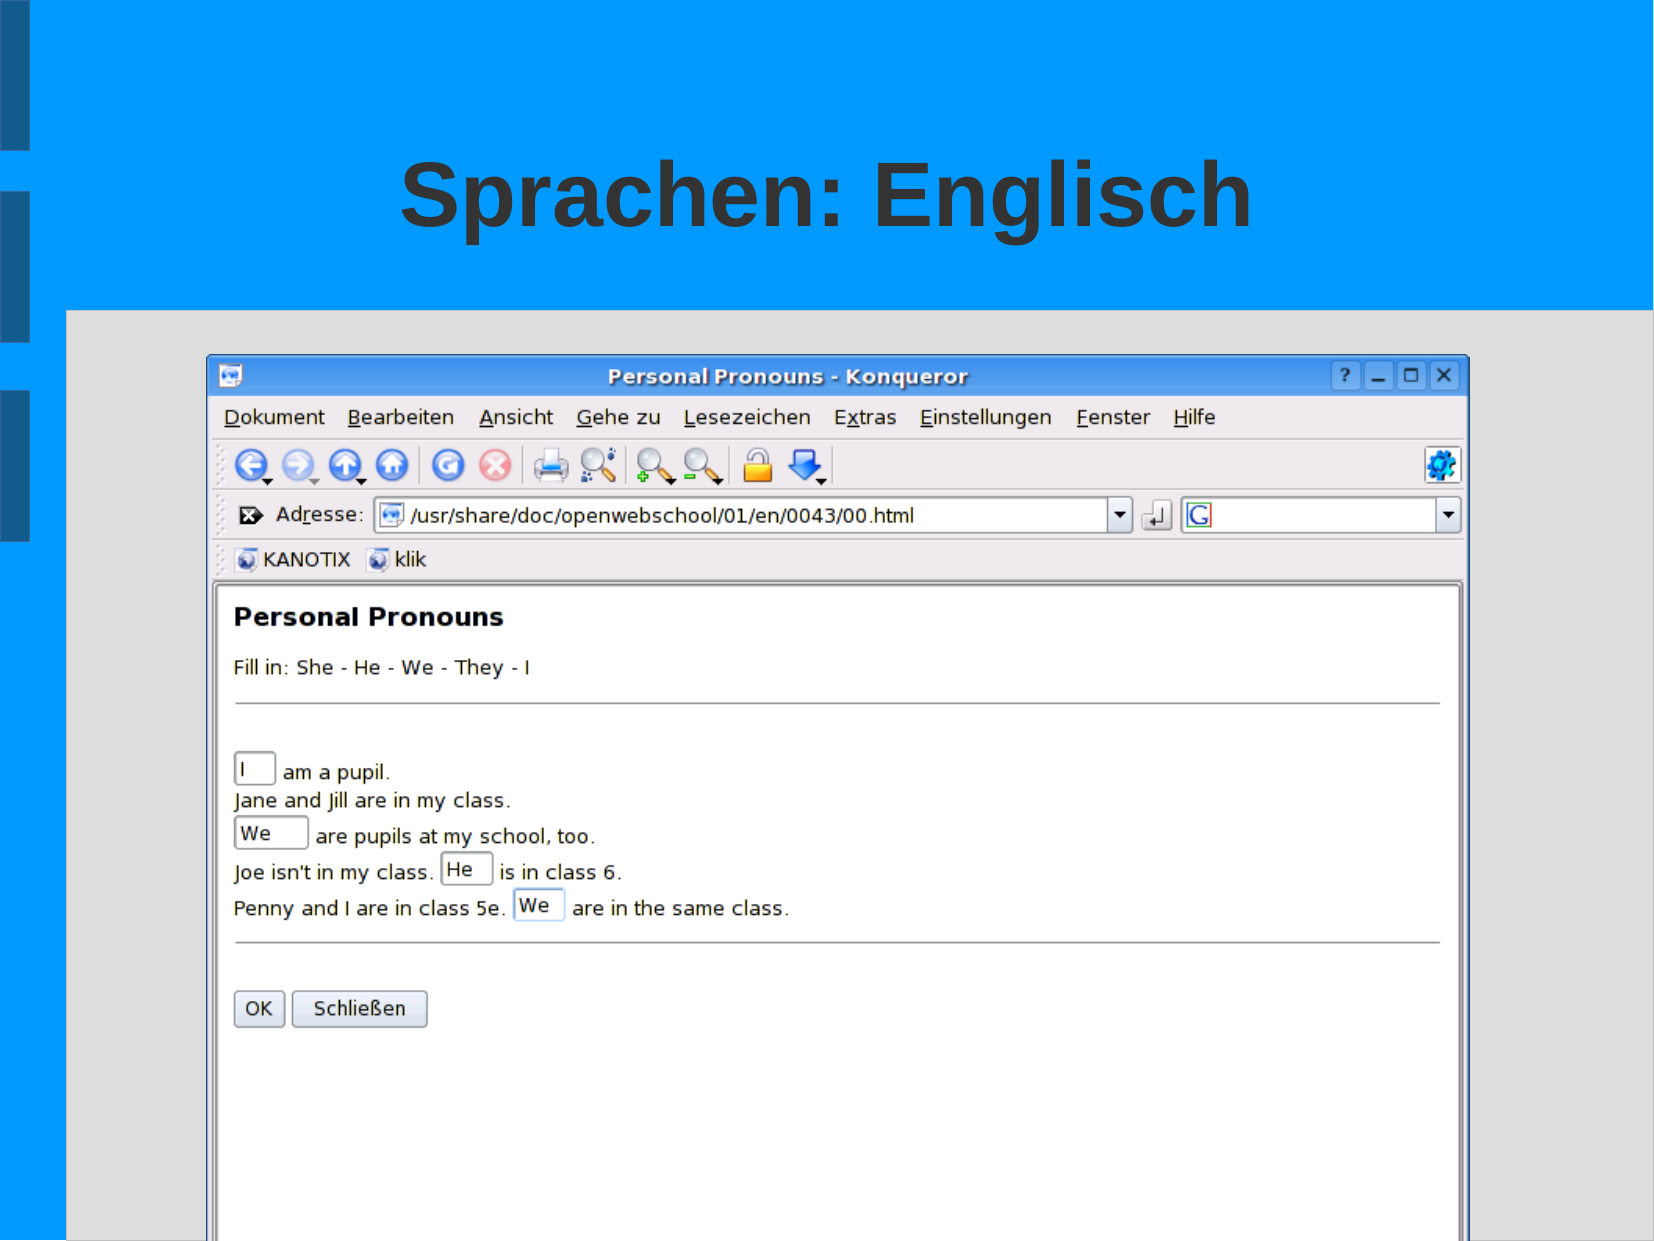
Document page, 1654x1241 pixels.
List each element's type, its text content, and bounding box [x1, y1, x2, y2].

picture [206, 354, 1470, 1241]
title Sprachen: Englisch [121, 91, 1534, 299]
